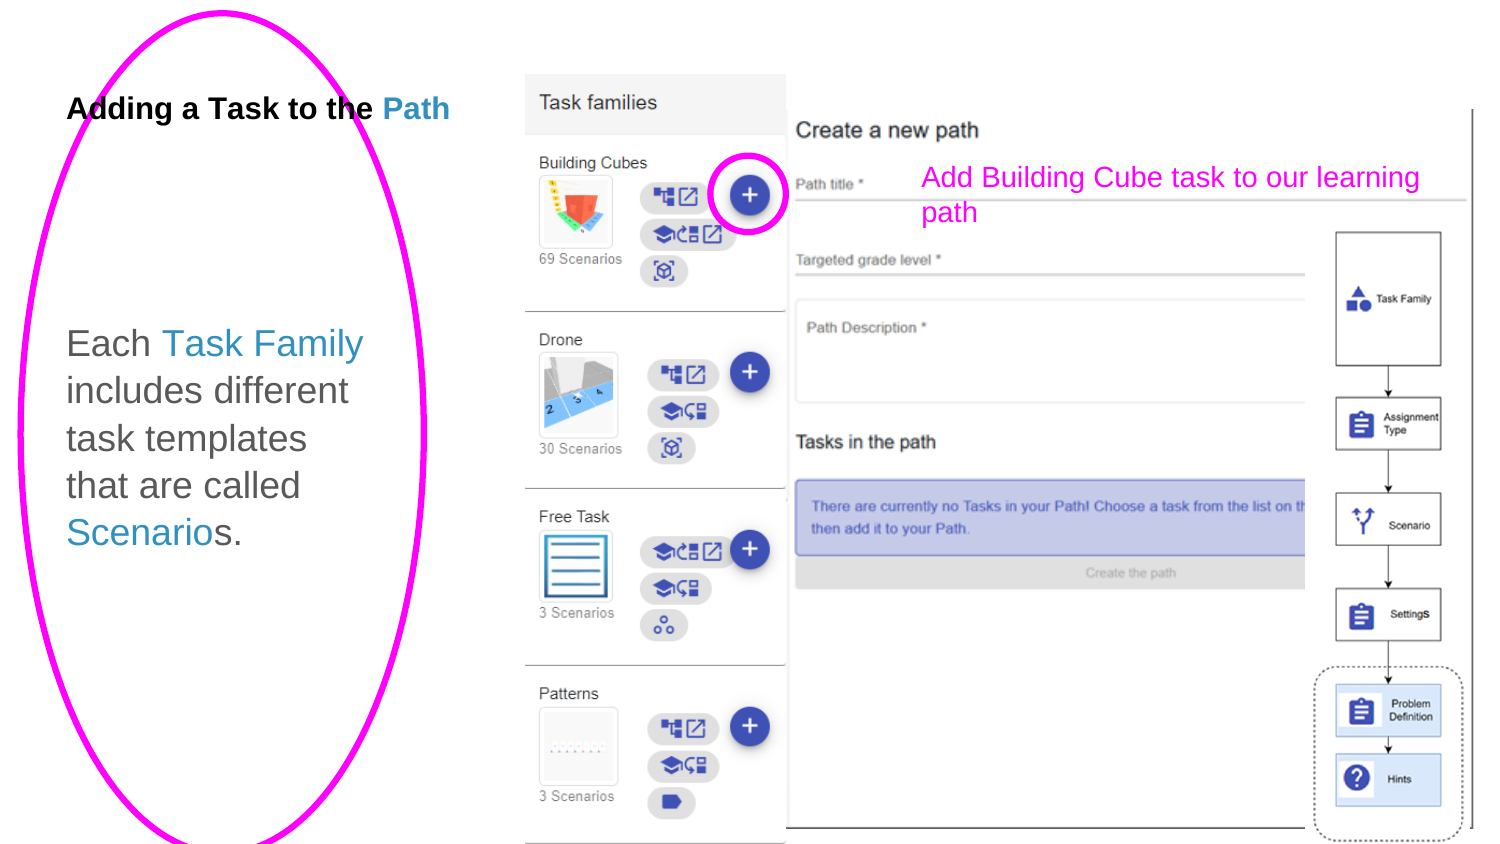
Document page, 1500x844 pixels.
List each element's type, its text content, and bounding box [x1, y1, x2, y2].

list Each Task Family includes different task templates that are called Scenarios. [51, 232, 394, 615]
title Adding a Task to the Path [51, 72, 475, 167]
picture [525, 74, 1475, 844]
text_box Add Building Cube task to our learning path [906, 150, 1437, 237]
